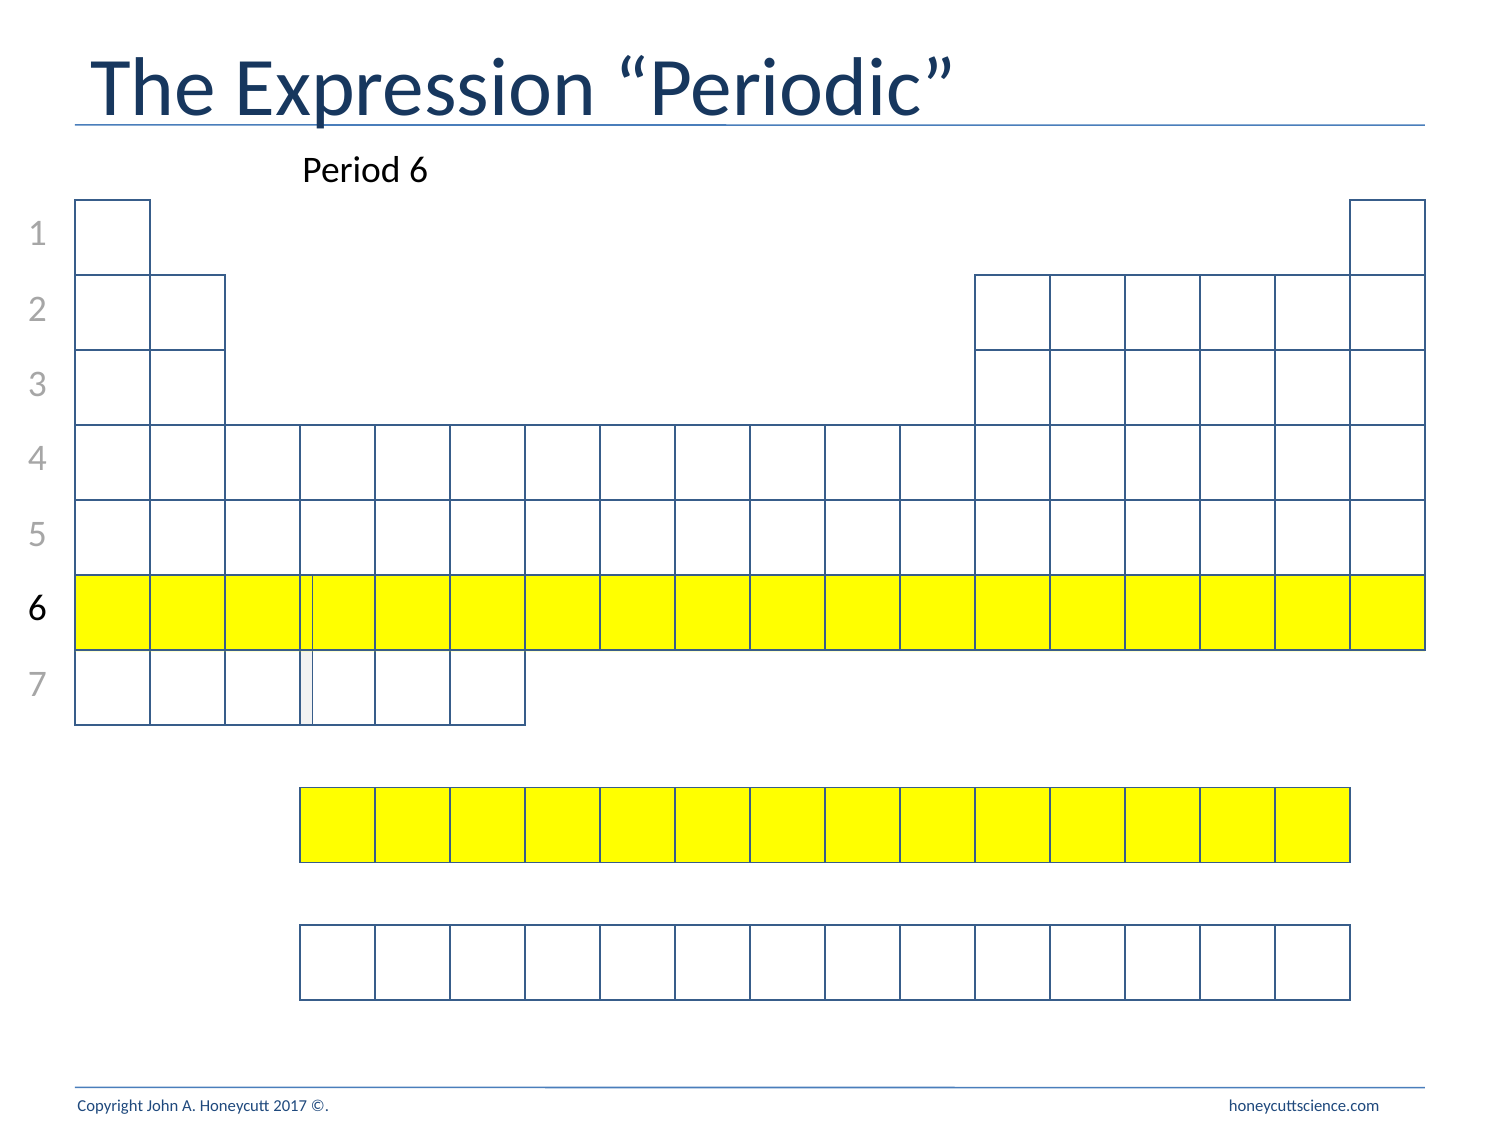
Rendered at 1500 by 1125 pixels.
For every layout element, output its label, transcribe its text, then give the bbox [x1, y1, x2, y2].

text_box 2 [12, 276, 63, 338]
text_box [299, 787, 1350, 863]
text_box 7 [12, 651, 63, 713]
text_box 5 [12, 501, 63, 563]
text_box Period 6 [287, 137, 445, 199]
text_box 3 [12, 351, 63, 413]
text_box 4 [12, 425, 63, 486]
text_box 1 [12, 200, 63, 261]
text_box [74, 574, 1425, 652]
title The Expression “Periodic” [75, 45, 1425, 121]
text_box 6 [12, 575, 63, 636]
